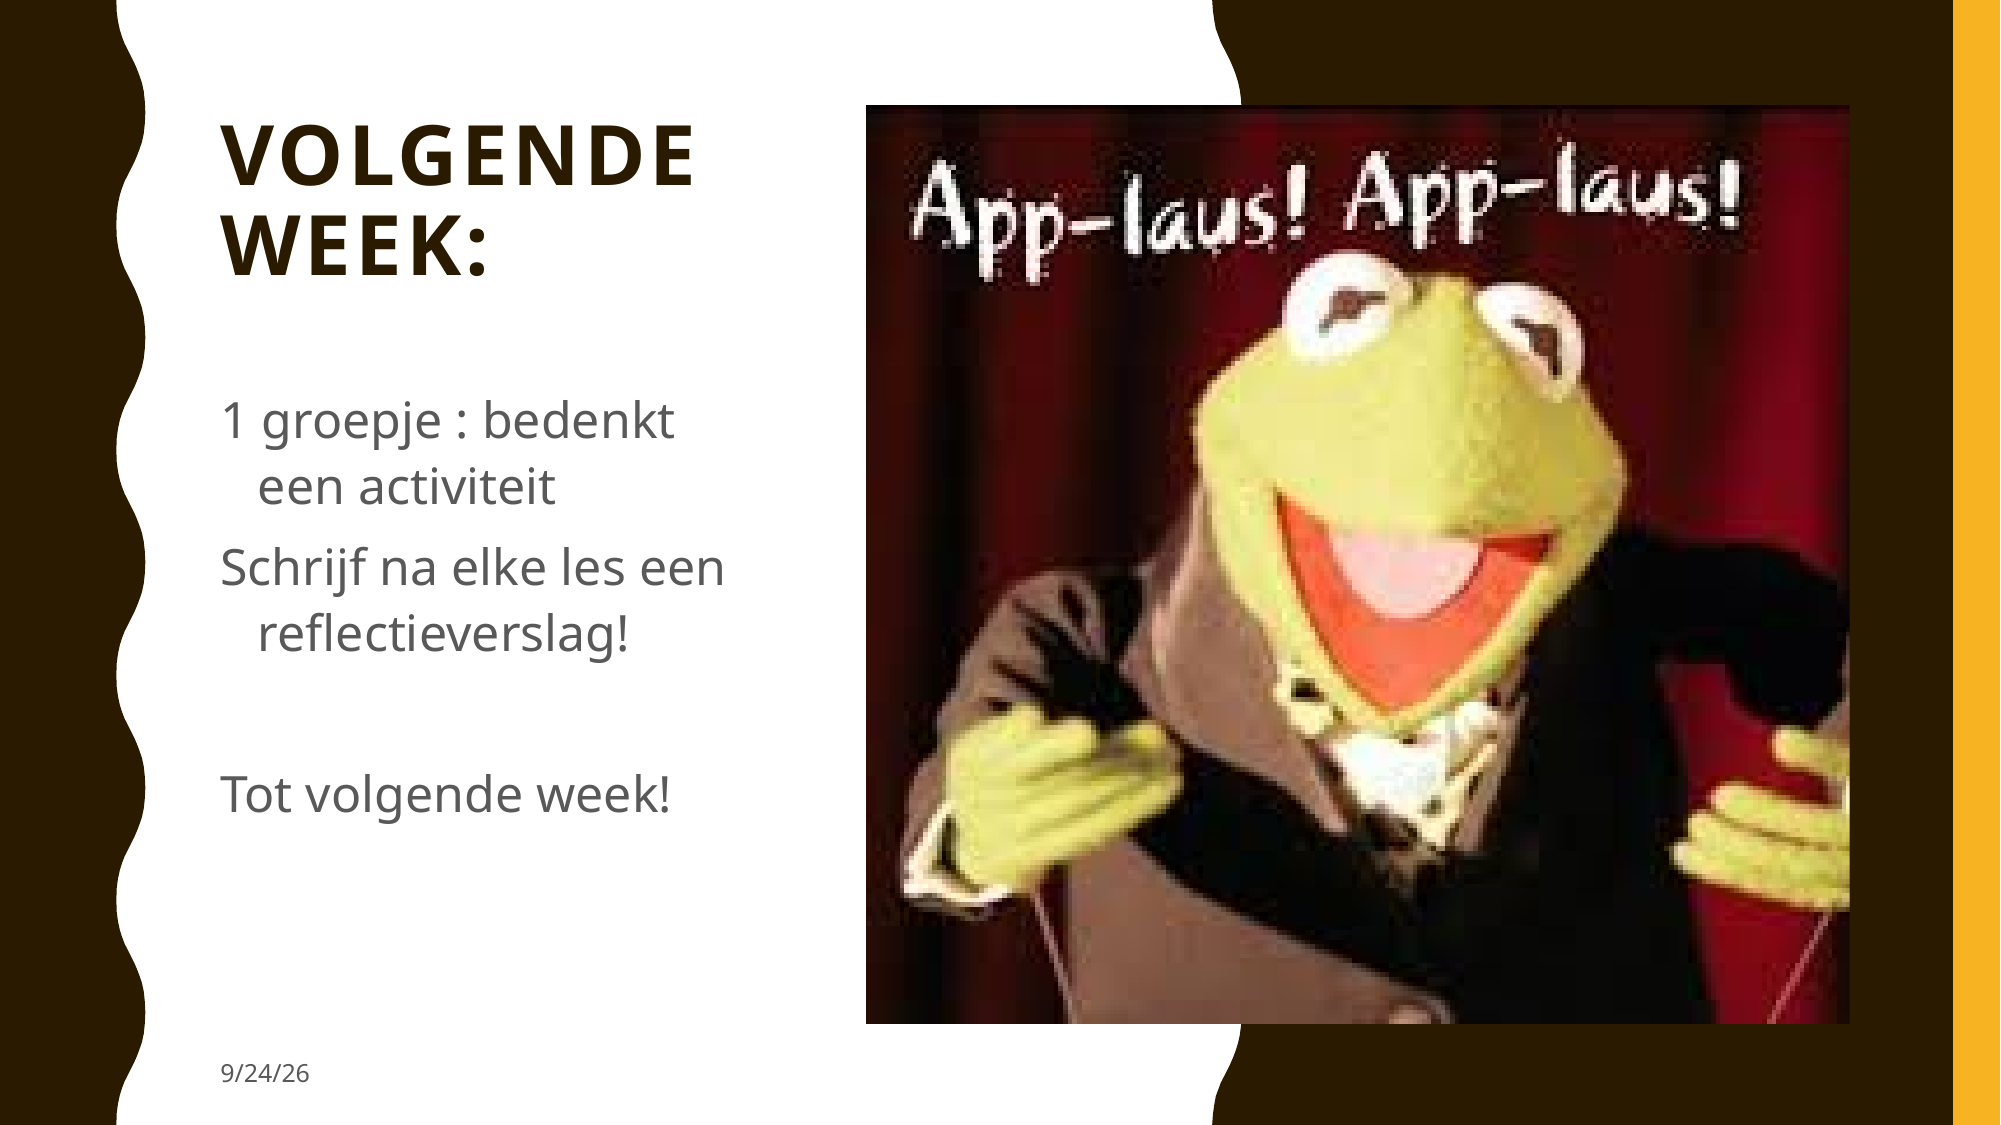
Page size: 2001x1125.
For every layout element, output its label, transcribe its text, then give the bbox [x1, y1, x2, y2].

text_box [0, 0, 146, 1125]
title Volgende week: [205, 105, 761, 375]
list 1 groepje : bedenkt een activiteit Schrijf na elke les een reflectieverslag! Tot volgende week! [205, 375, 761, 1022]
text_box [1953, 0, 2000, 1125]
picture [866, 105, 1850, 1024]
text_box 4/19/2021 [205, 1045, 588, 1104]
